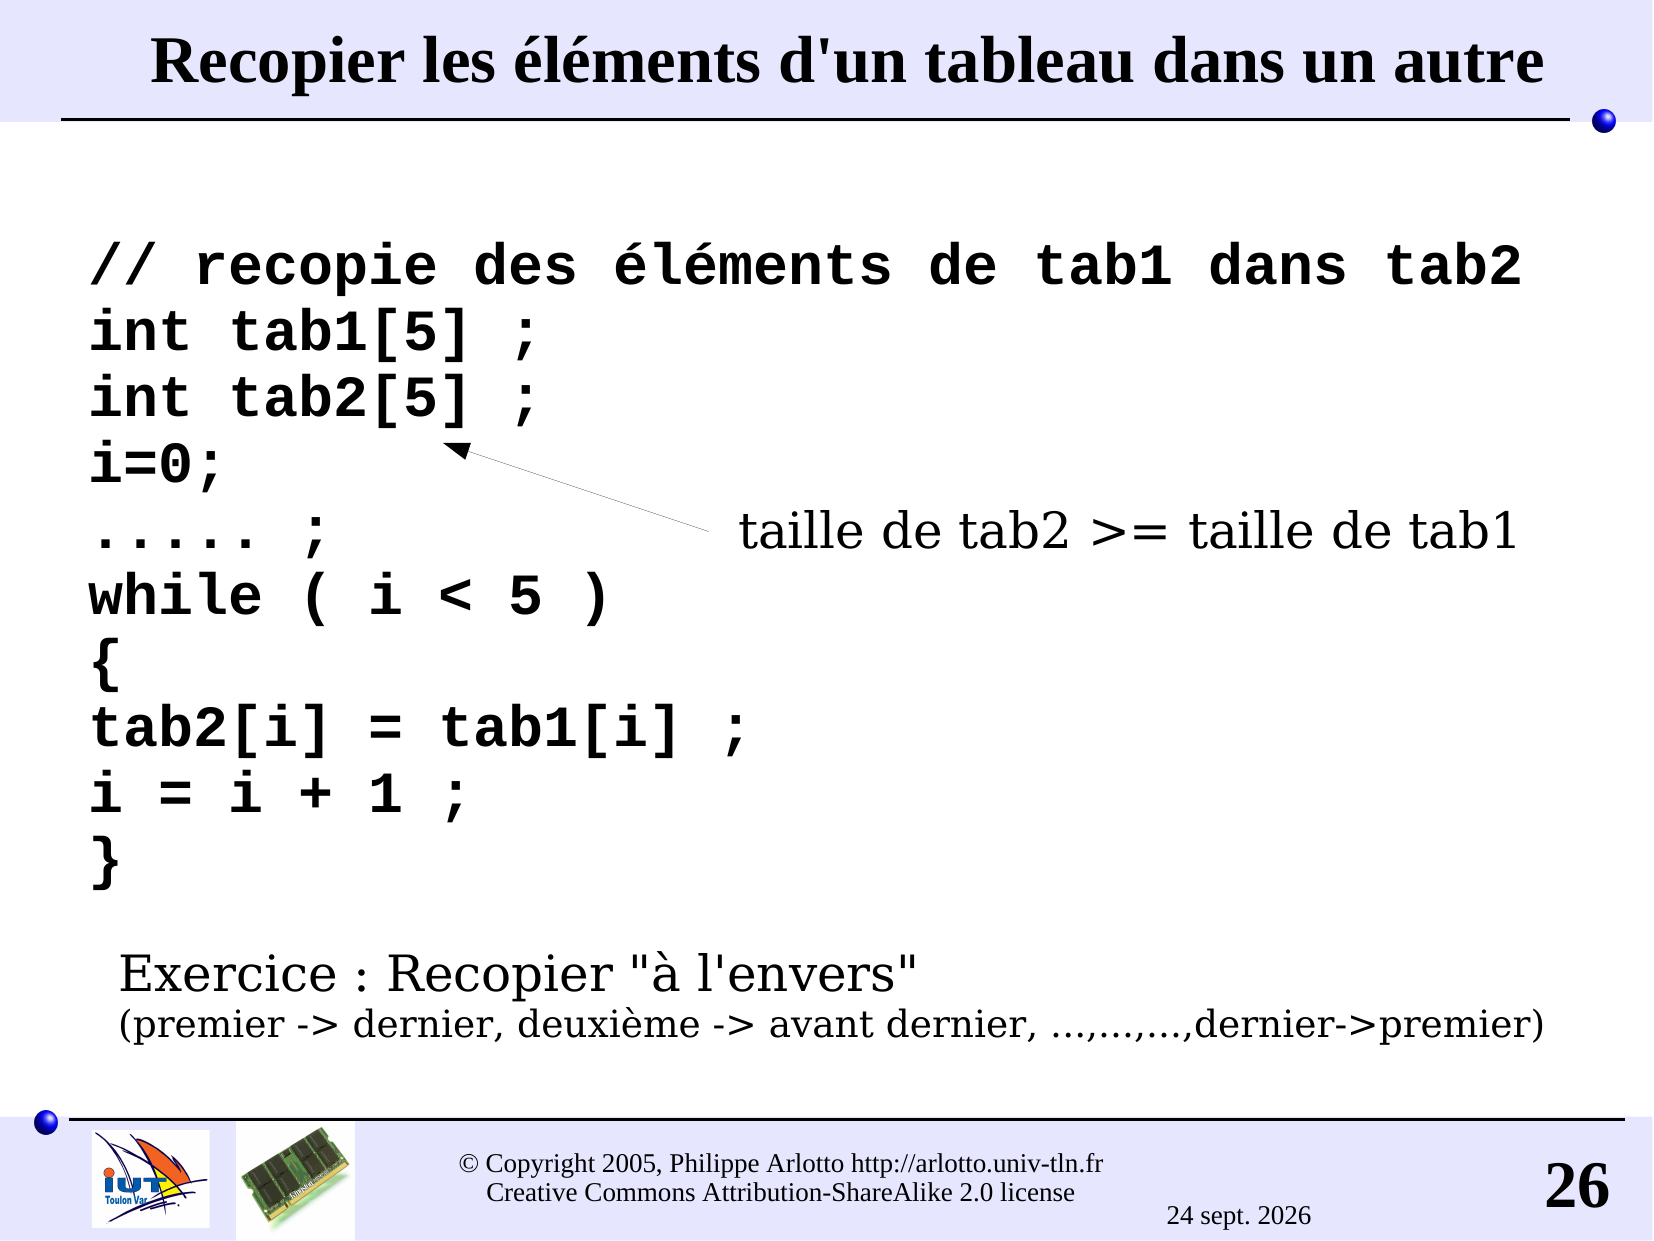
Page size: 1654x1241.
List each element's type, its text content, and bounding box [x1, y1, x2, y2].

title Recopier les éléments d'un tableau dans un autre [95, 14, 1585, 107]
text_box taille de tab2 >= taille de tab1 [738, 501, 1523, 561]
picture [236, 1121, 355, 1241]
text_box Exercice : Recopier "à l'envers" (premier -> dernier, deuxième -> avant dernier, ...,...,...,dernier->premier) [118, 944, 1548, 1047]
text_box // recopie des éléments de tab1 dans tab2 int tab1[5] ; int tab2[5] ; i=0; ..... ; while ( i < 5 ) { tab2[i] = tab1[i] ; i = i + 1 ; } [88, 236, 1594, 902]
